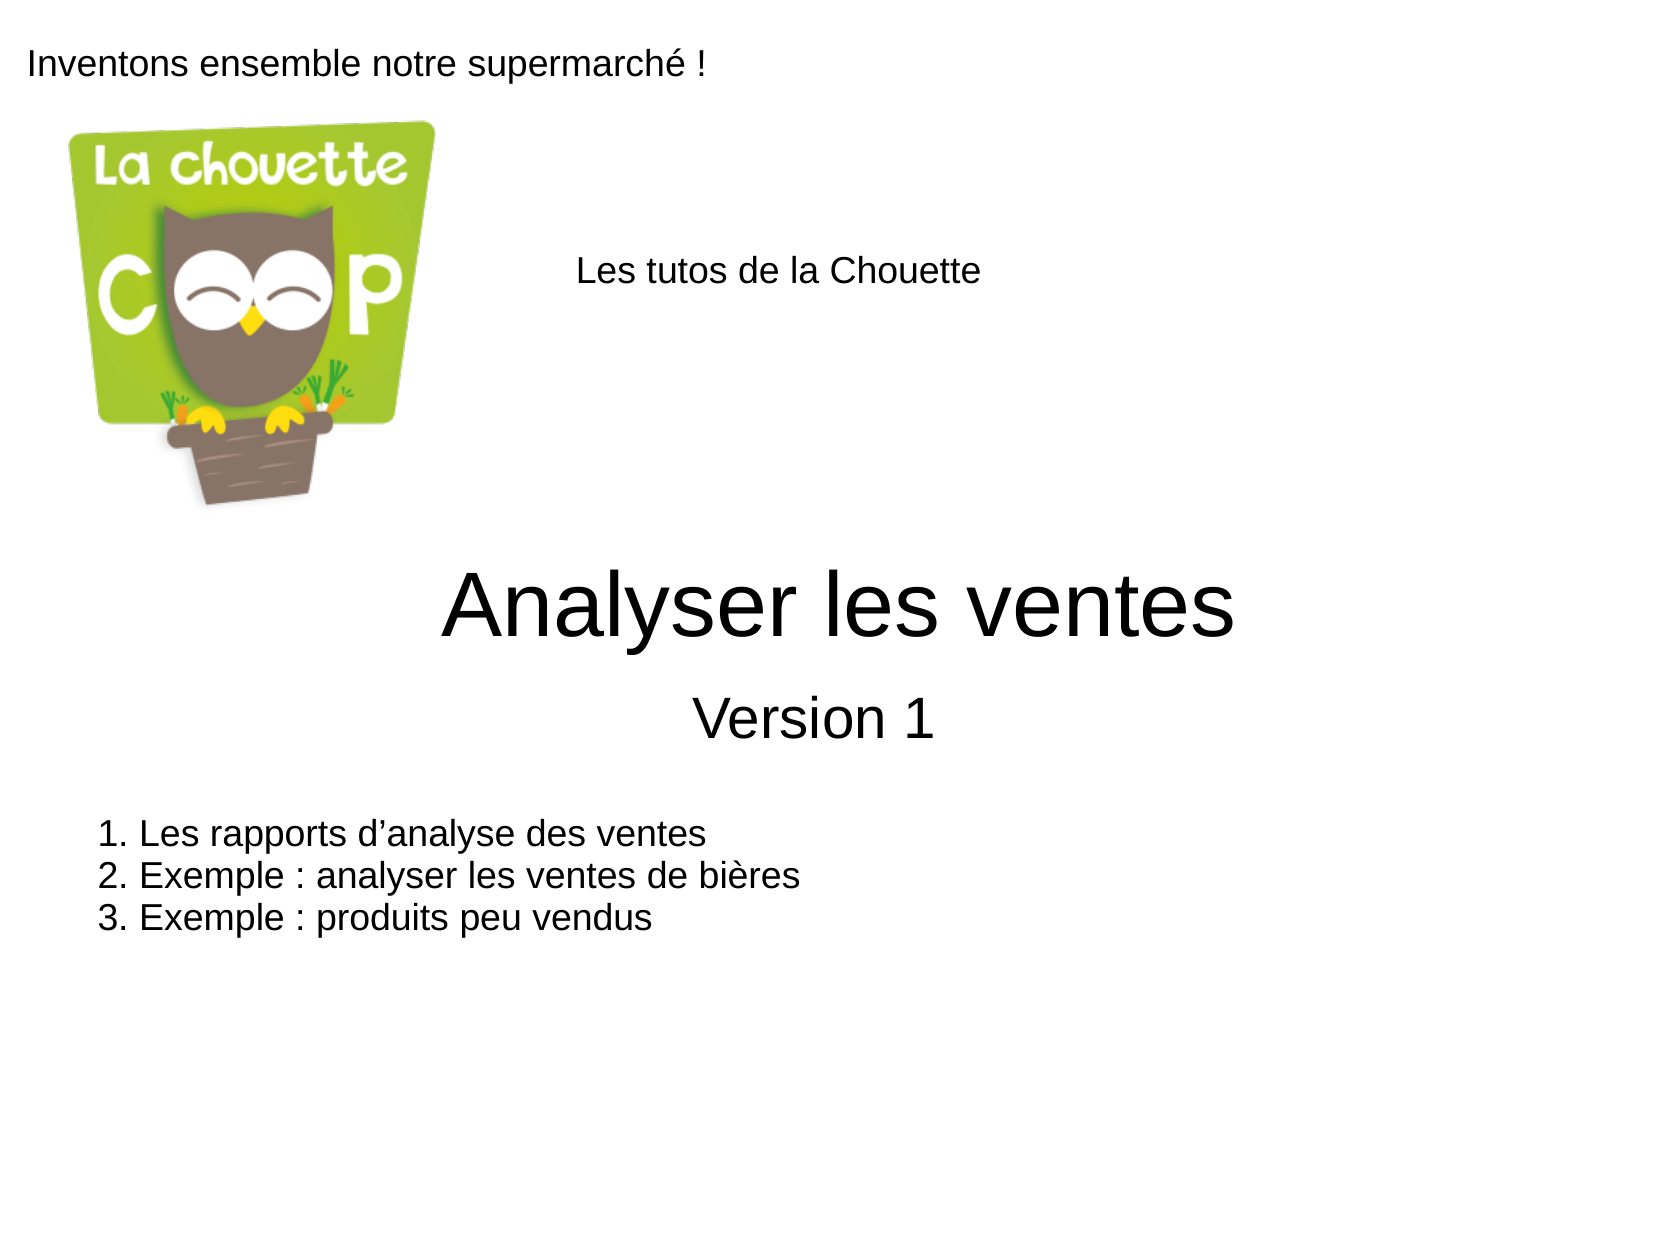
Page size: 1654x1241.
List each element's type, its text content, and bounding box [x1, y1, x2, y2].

text_box Les tutos de la Chouette [561, 242, 1271, 299]
text_box Inventons ensemble notre supermarché ! [11, 35, 722, 93]
subtitle Analyser les ventes Version 1 [82, 496, 1571, 805]
picture [59, 106, 447, 514]
text_box 1. Les rapports d’analyse des ventes 2. Exemple : analyser les ventes de bières 3. Exemple : produits peu vendus [82, 805, 1571, 947]
